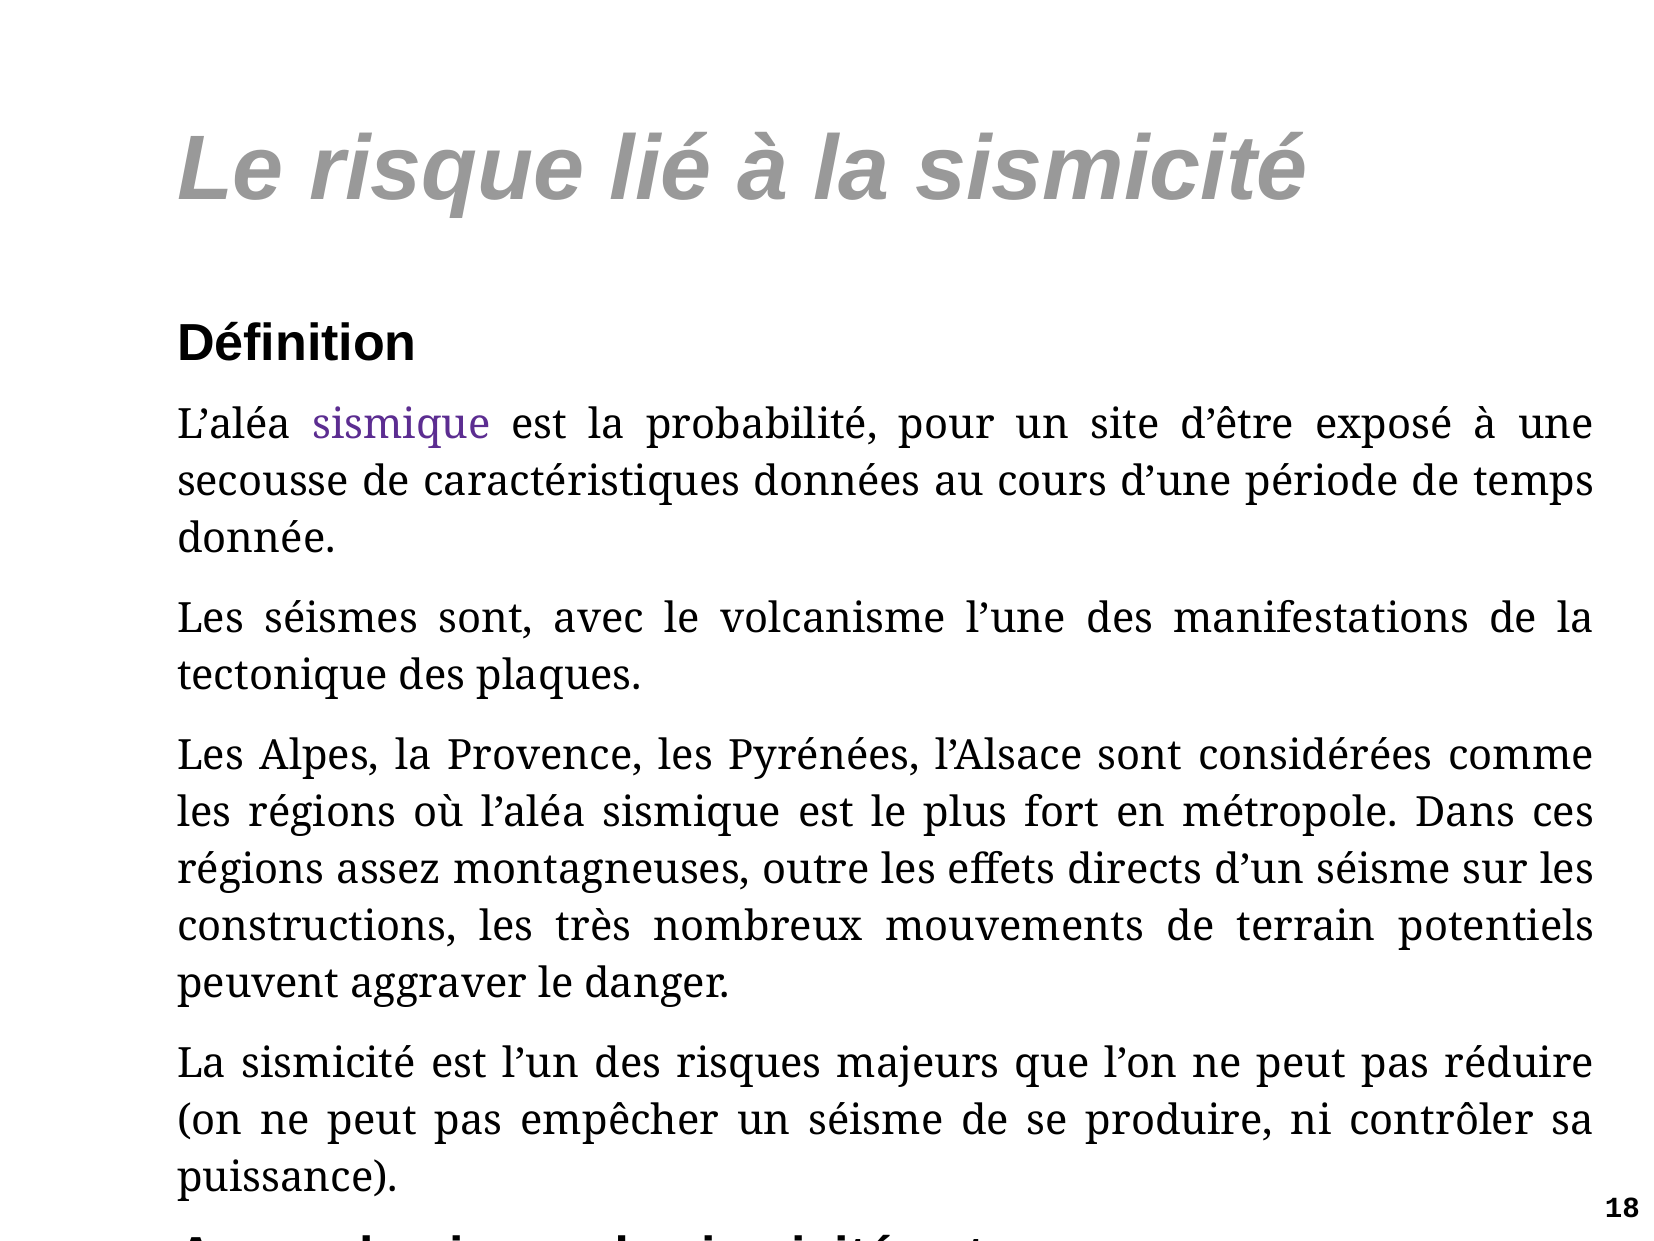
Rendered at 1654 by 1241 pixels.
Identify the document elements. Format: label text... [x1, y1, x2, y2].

list Définition L’aléa sismique est la probabilité, pour un site d’être exposé à une secousse de caractéristiques données au cours d’une période de temps donnée. Les séismes sont, avec le volcanisme l’une des manifestations de la tectonique des plaques. Les Alpes, la Provence, les Pyrénées, l’Alsace sont considérées comme les régions où l’aléa sismique est le plus fort en métropole. Dans ces régions assez montagneuses, outre les effets directs d’un séisme sur les constructions, les très nombreux mouvements de terrain potentiels peuvent aggraver le danger. La sismicité est l’un des risques majeurs que l’on ne peut pas réduire (on ne peut pas empêcher un séisme de se produire, ni contrôler sa puissance). A ……. le niveau de sismicité est …. [177, 312, 1595, 1196]
title Le risque lié à la sismicité [177, 69, 1625, 266]
